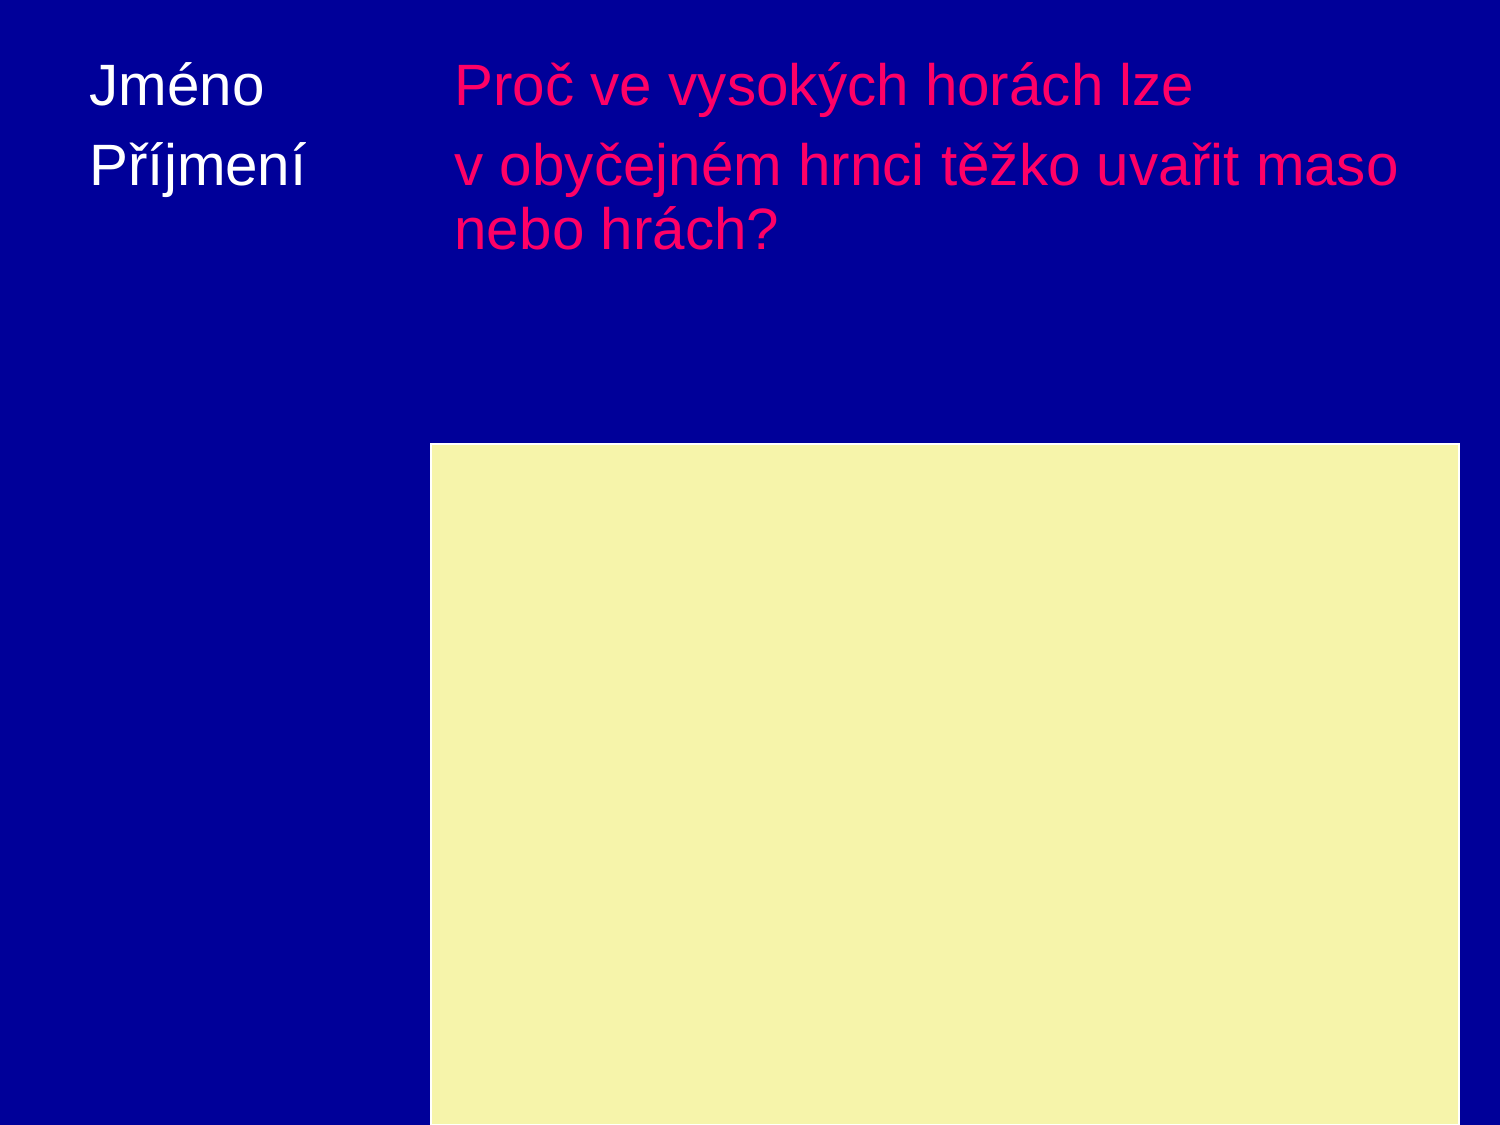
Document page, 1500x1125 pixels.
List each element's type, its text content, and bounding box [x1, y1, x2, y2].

text_box Proč ve vysokých horách lze v obyčejném hrnci těžko uvařit maso nebo hrách? [440, 45, 1459, 444]
text_box [430, 444, 1459, 1125]
text_box Jméno Příjmení [75, 45, 440, 525]
